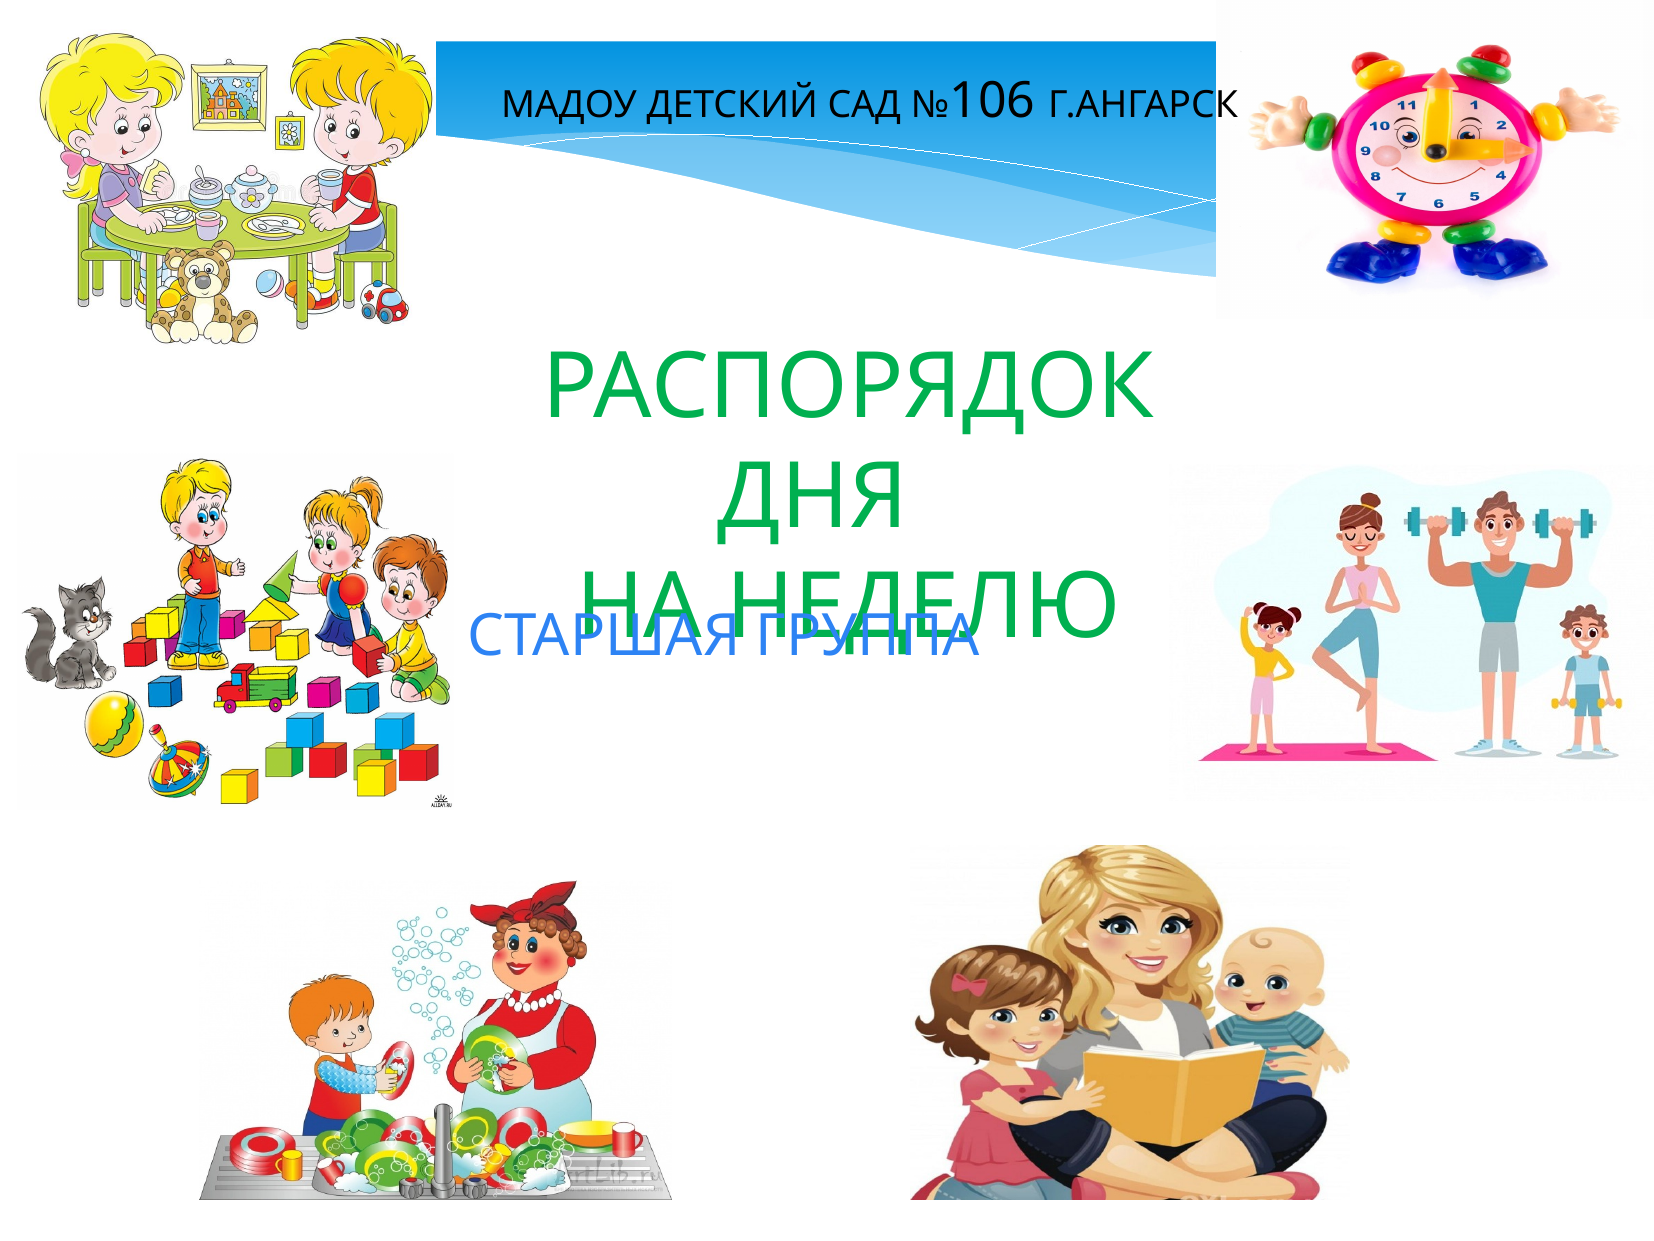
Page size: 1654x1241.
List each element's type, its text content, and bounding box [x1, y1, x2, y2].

picture [199, 880, 672, 1201]
picture [1169, 464, 1654, 801]
picture [35, 29, 436, 348]
text_box РАСПОРЯДОК ДНЯ НА НЕДЕЛЮ [435, 318, 1262, 663]
picture [1216, 0, 1654, 319]
picture [910, 845, 1350, 1201]
text_box СТАРШАЯ ГРУППА [454, 590, 995, 675]
text_box МАДОУ ДЕТСКИЙ САД №106 Г.АНГАРСК [486, 60, 1253, 135]
picture [17, 453, 454, 810]
